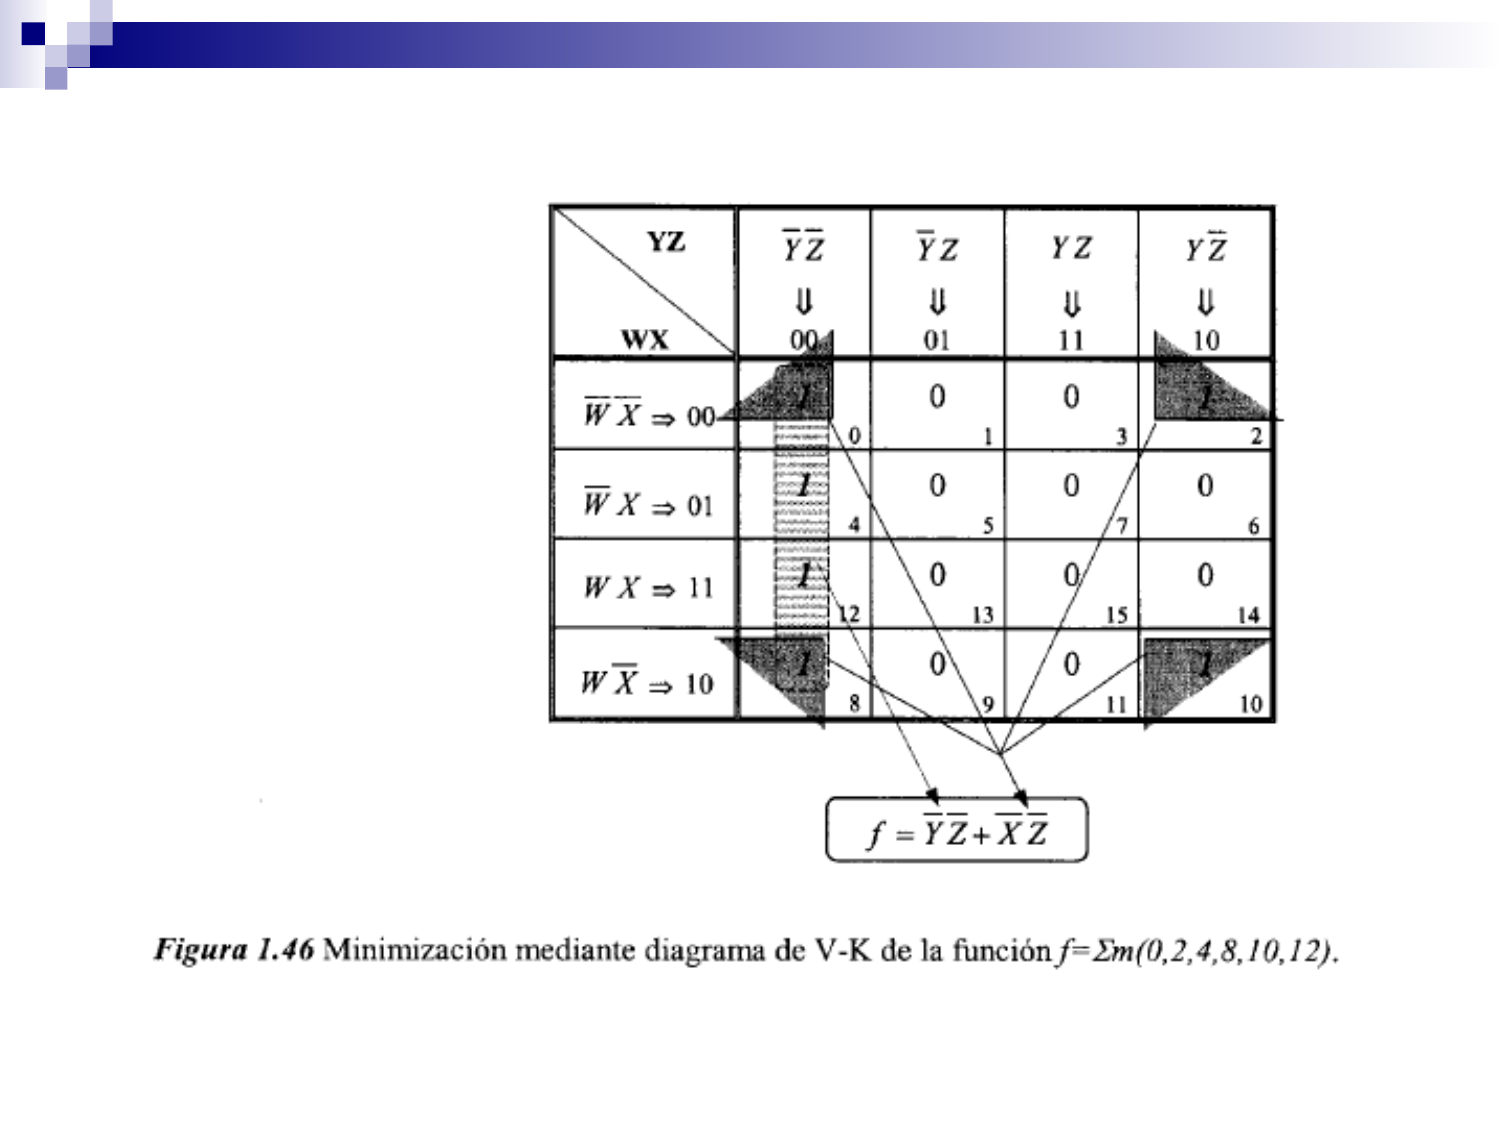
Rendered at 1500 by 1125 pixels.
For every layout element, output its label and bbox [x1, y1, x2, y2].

picture [116, 130, 1383, 995]
